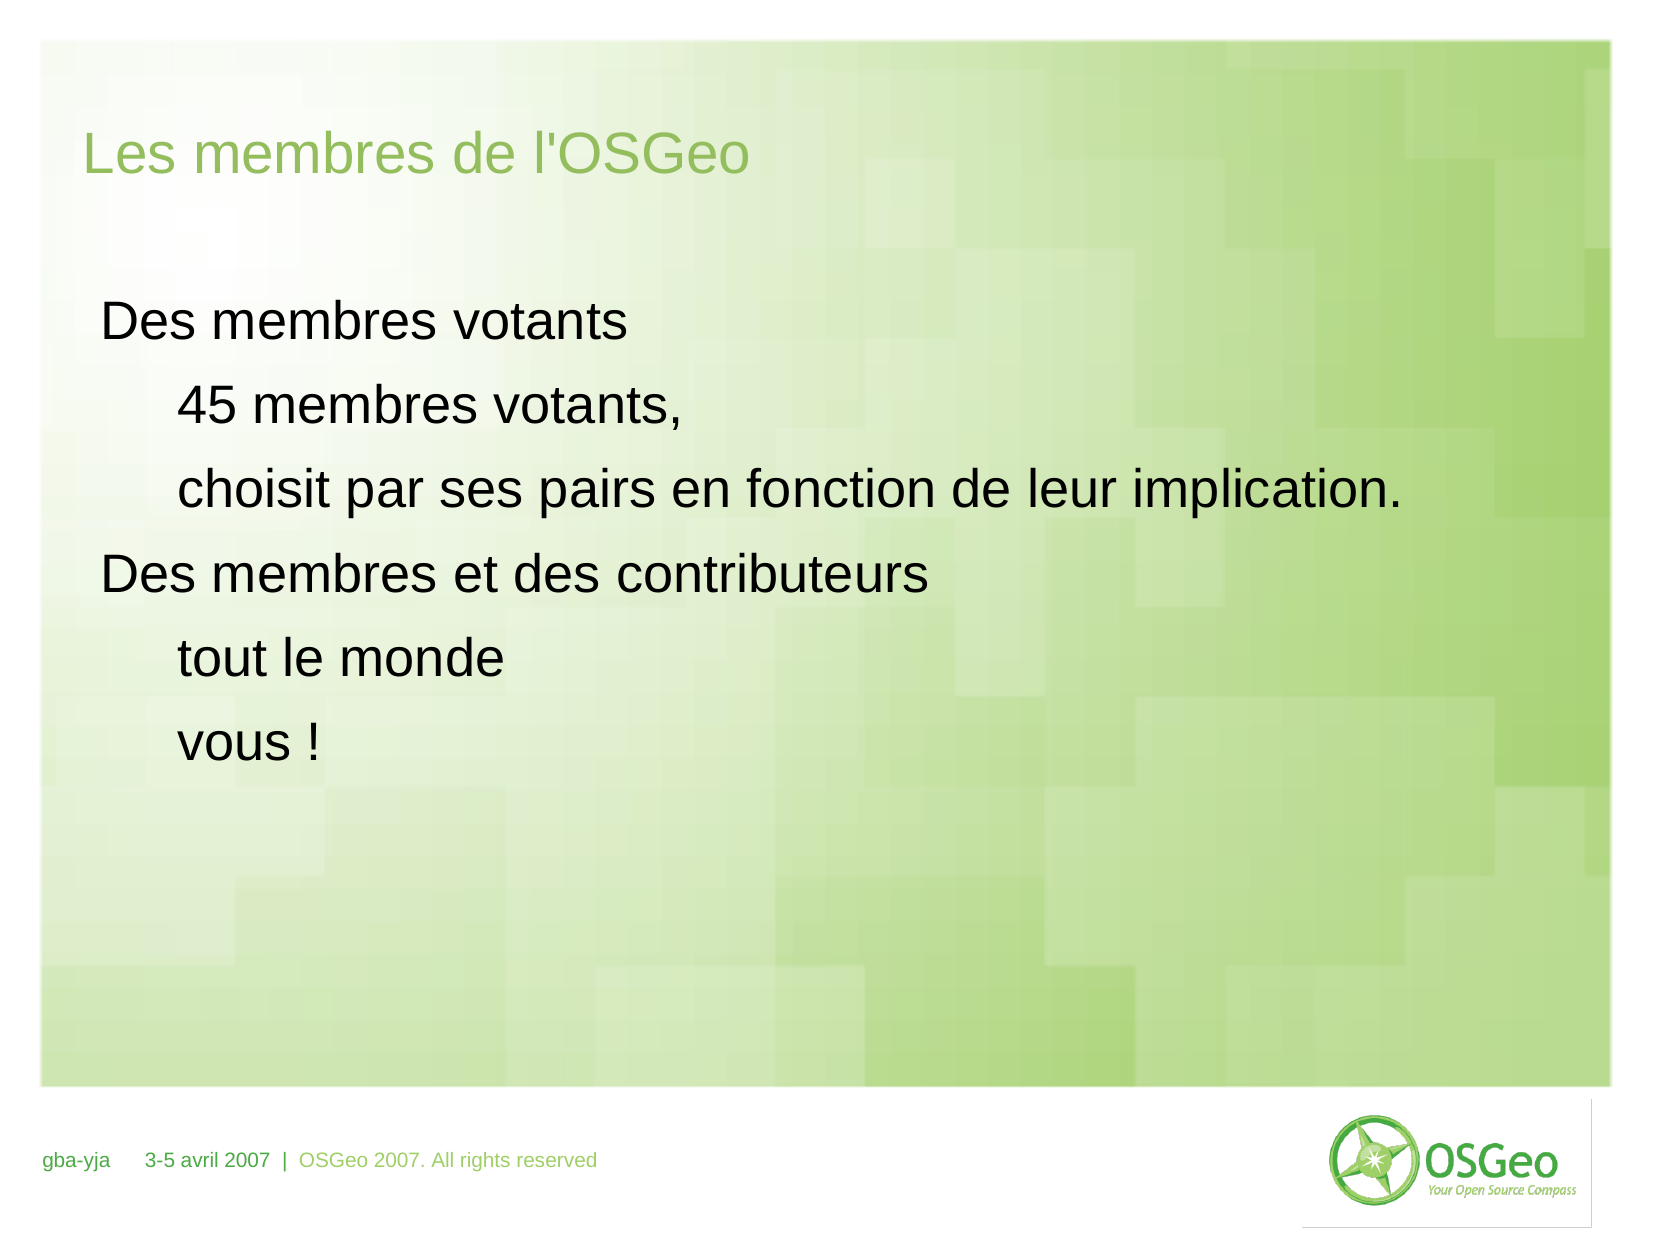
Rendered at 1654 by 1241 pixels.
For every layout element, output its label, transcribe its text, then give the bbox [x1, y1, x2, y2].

picture [0, 1, 1654, 1239]
title Les membres de l'OSGeo [82, 49, 1571, 257]
list Des membres votants 45 membres votants, choisit par ses pairs en fonction de leur implication. Des membres et des contributeurs tout le monde vous ! [82, 290, 1571, 1109]
